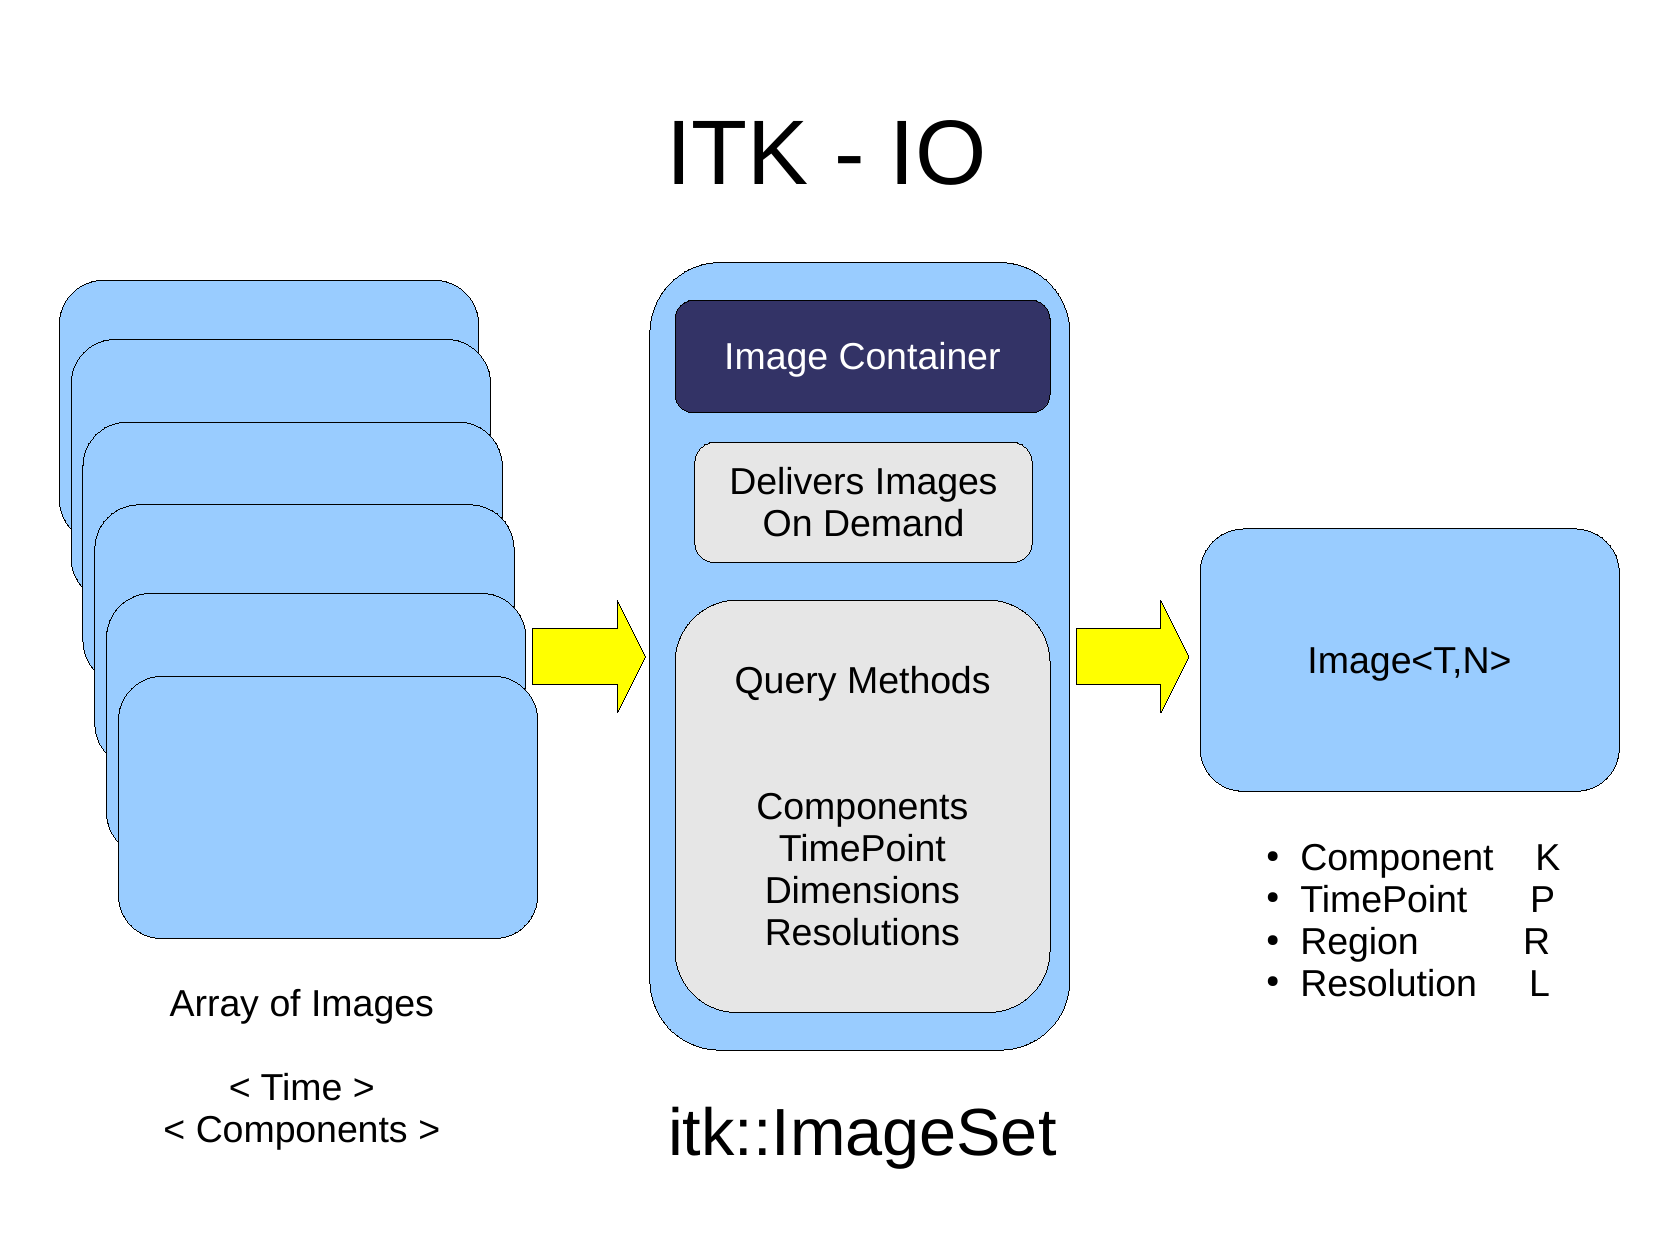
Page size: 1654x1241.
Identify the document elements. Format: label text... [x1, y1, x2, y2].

text_box Component K TimePoint P Region R Resolution L [1251, 828, 1589, 1050]
text_box Delivers Images On Demand [694, 442, 1033, 563]
text_box [532, 600, 646, 713]
text_box [1076, 600, 1189, 713]
text_box itk::ImageSet [637, 1087, 1088, 1178]
title ITK - IO [82, 56, 1571, 250]
text_box Image<T,N> [1200, 528, 1620, 792]
text_box Query Methods Components TimePoint Dimensions Resolutions [675, 600, 1051, 1013]
text_box Image Container [675, 300, 1051, 413]
text_box [649, 262, 1070, 1051]
text_box [59, 280, 538, 939]
text_box Array of Images < Time > < Components > [95, 975, 509, 1158]
